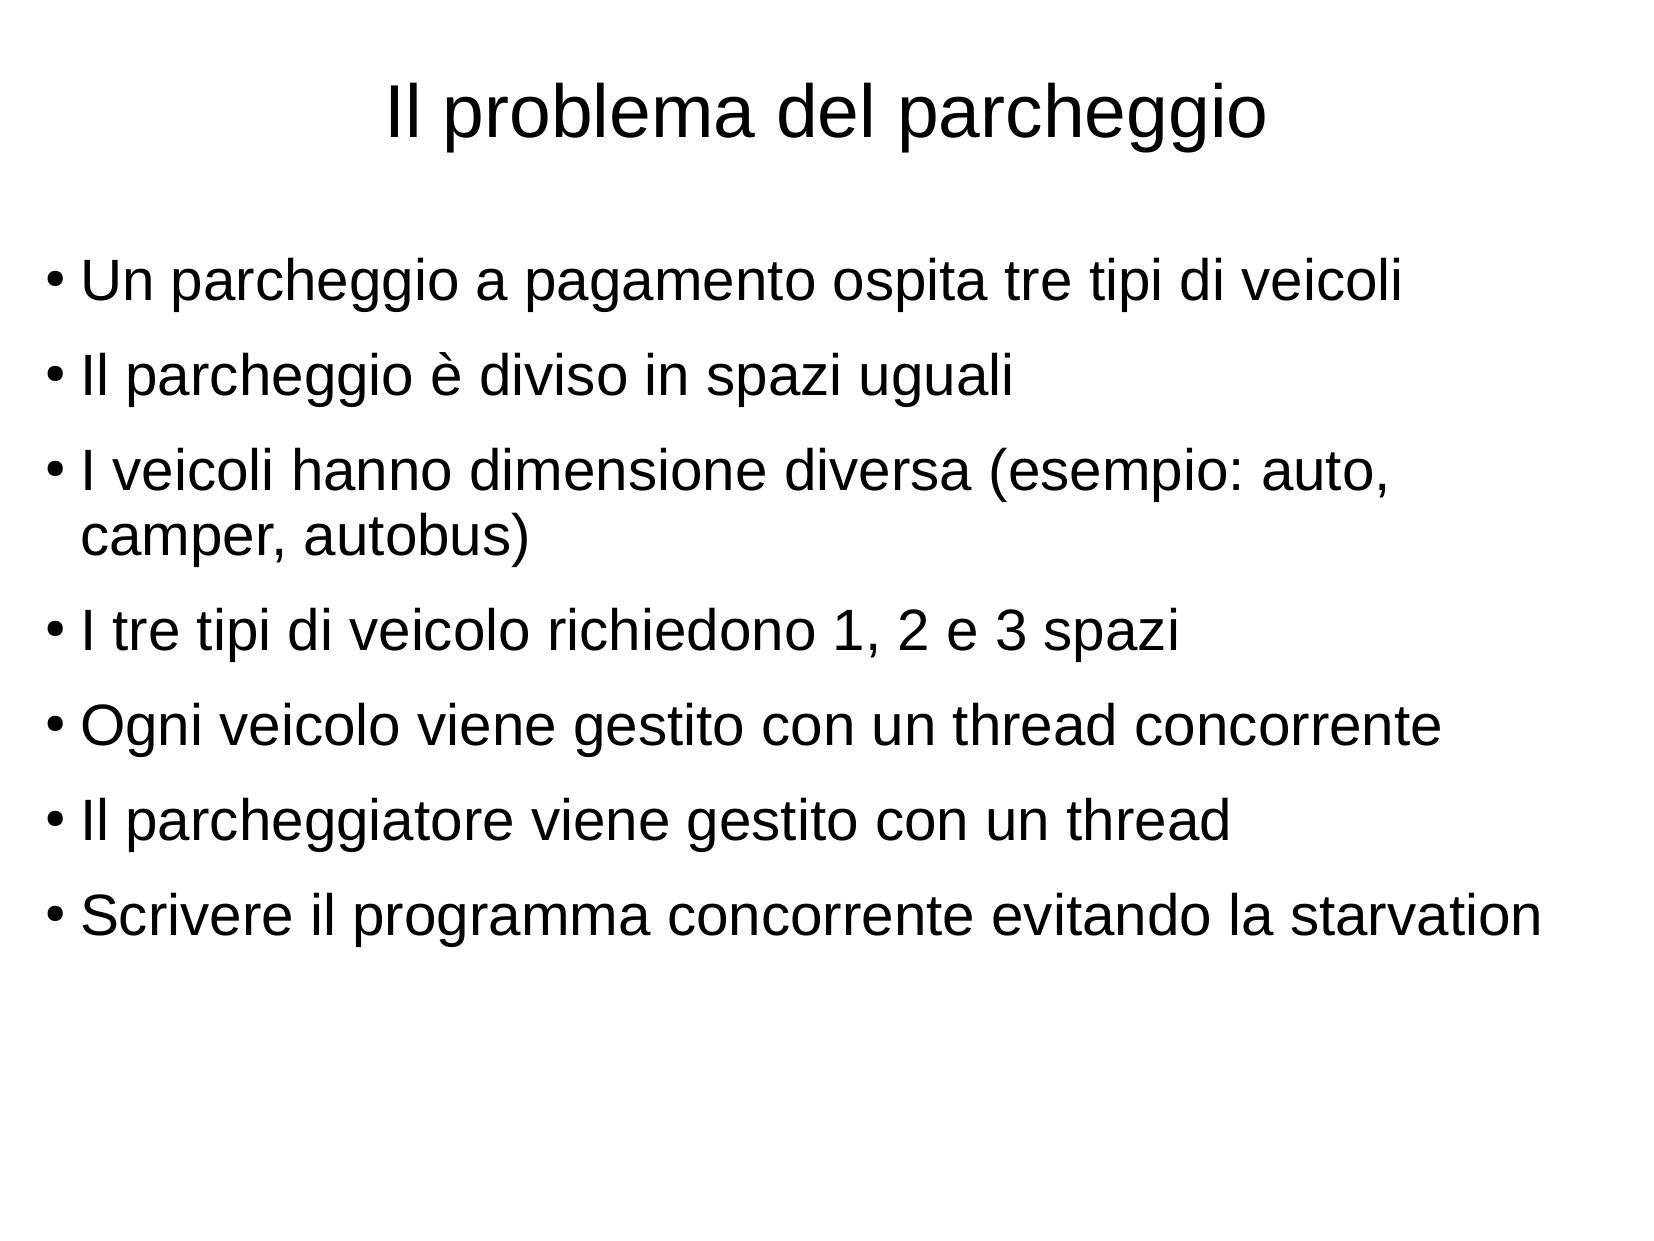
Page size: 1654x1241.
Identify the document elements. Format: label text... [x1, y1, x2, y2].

text_box Un parcheggio a pagamento ospita tre tipi di veicoli Il parcheggio è diviso in spazi uguali I veicoli hanno dimensione diversa (esempio: auto, camper, autobus) I tre tipi di veicolo richiedono 1, 2 e 3 spazi Ogni veicolo viene gestito con un thread concorrente Il parcheggiatore viene gestito con un thread Scrivere il programma concorrente evitando la starvation [30, 240, 1606, 956]
title Il problema del parcheggio [82, 8, 1571, 216]
